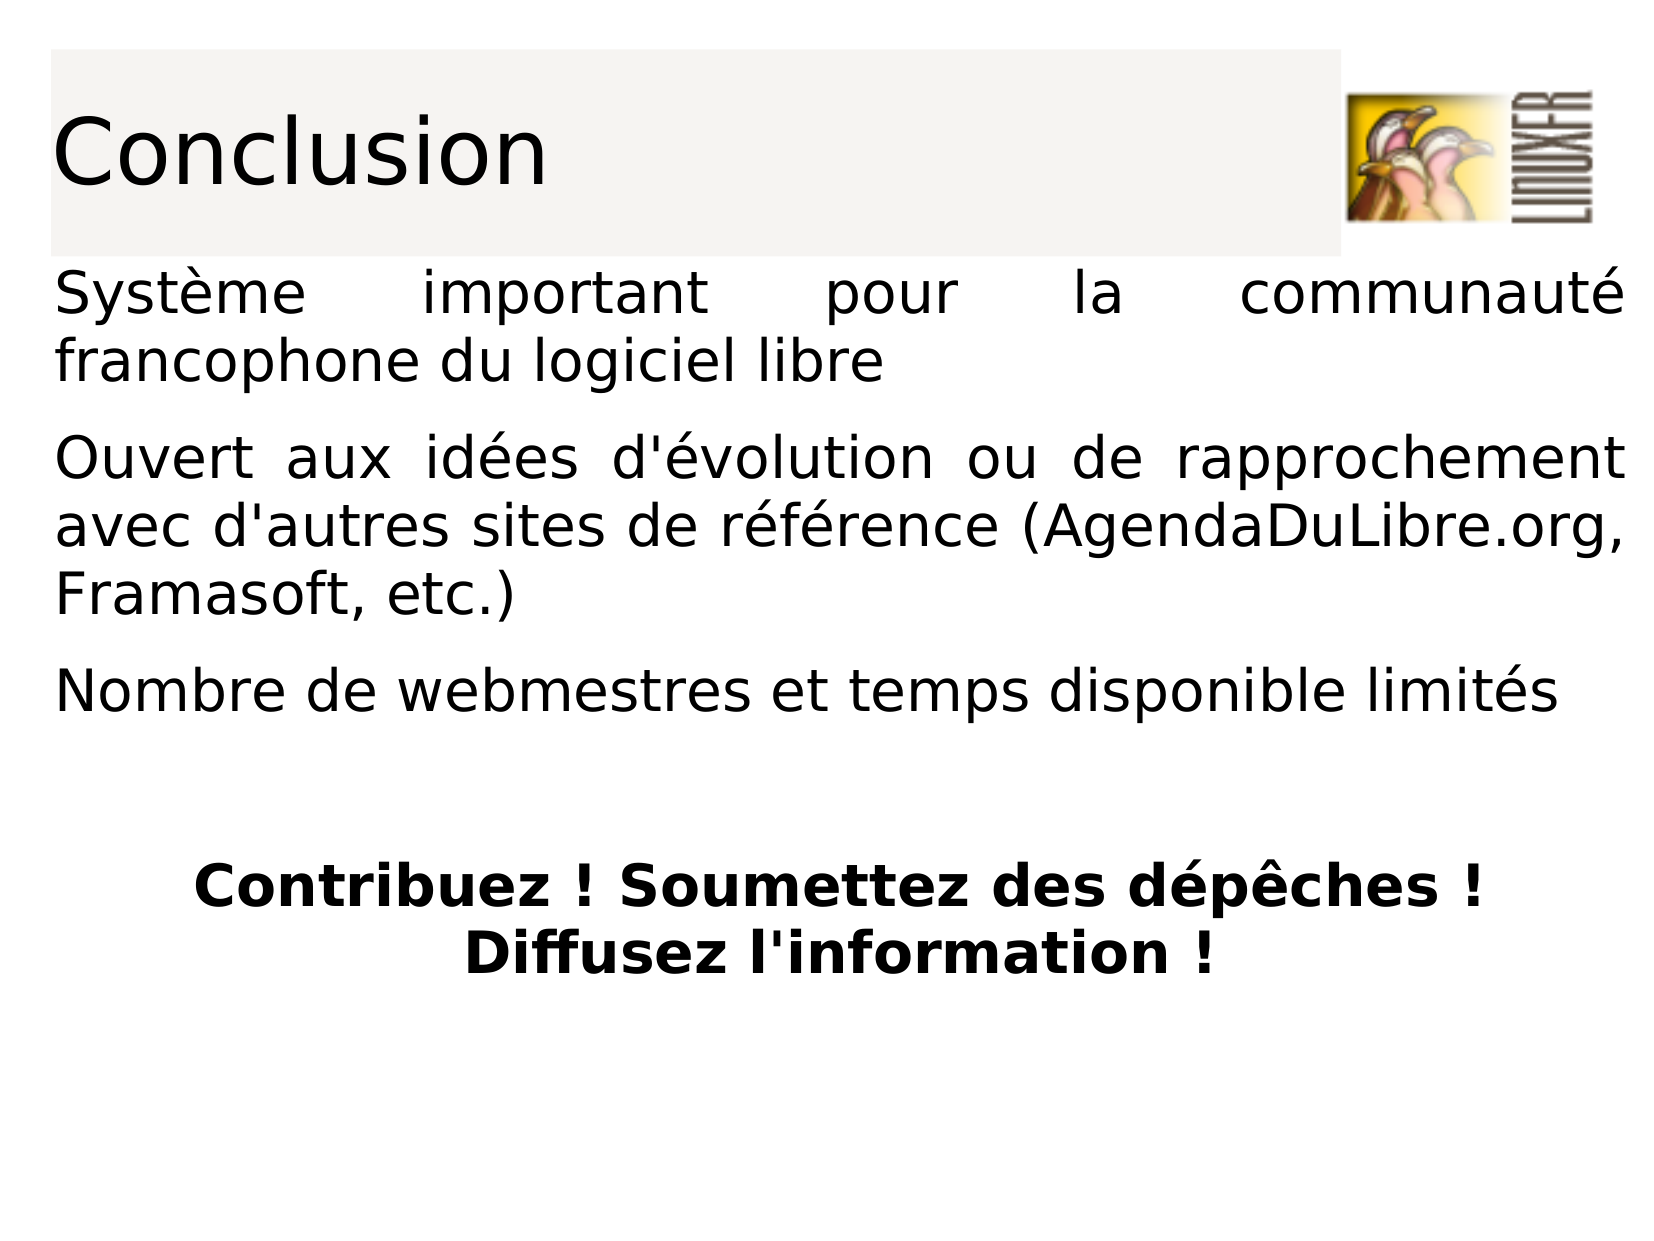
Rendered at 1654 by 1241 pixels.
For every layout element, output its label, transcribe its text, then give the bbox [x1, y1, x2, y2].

list Système important pour la communauté francophone du logiciel libre Ouvert aux idées d'évolution ou de rapprochement avec d'autres sites de référence (AgendaDuLibre.org, Framasoft, etc.) Nombre de webmestres et temps disponible limités Contribuez ! Soumettez des dépêches ! Diffusez l'information ! [54, 259, 1628, 1103]
title Conclusion [51, 49, 1342, 257]
picture [1342, 88, 1601, 229]
